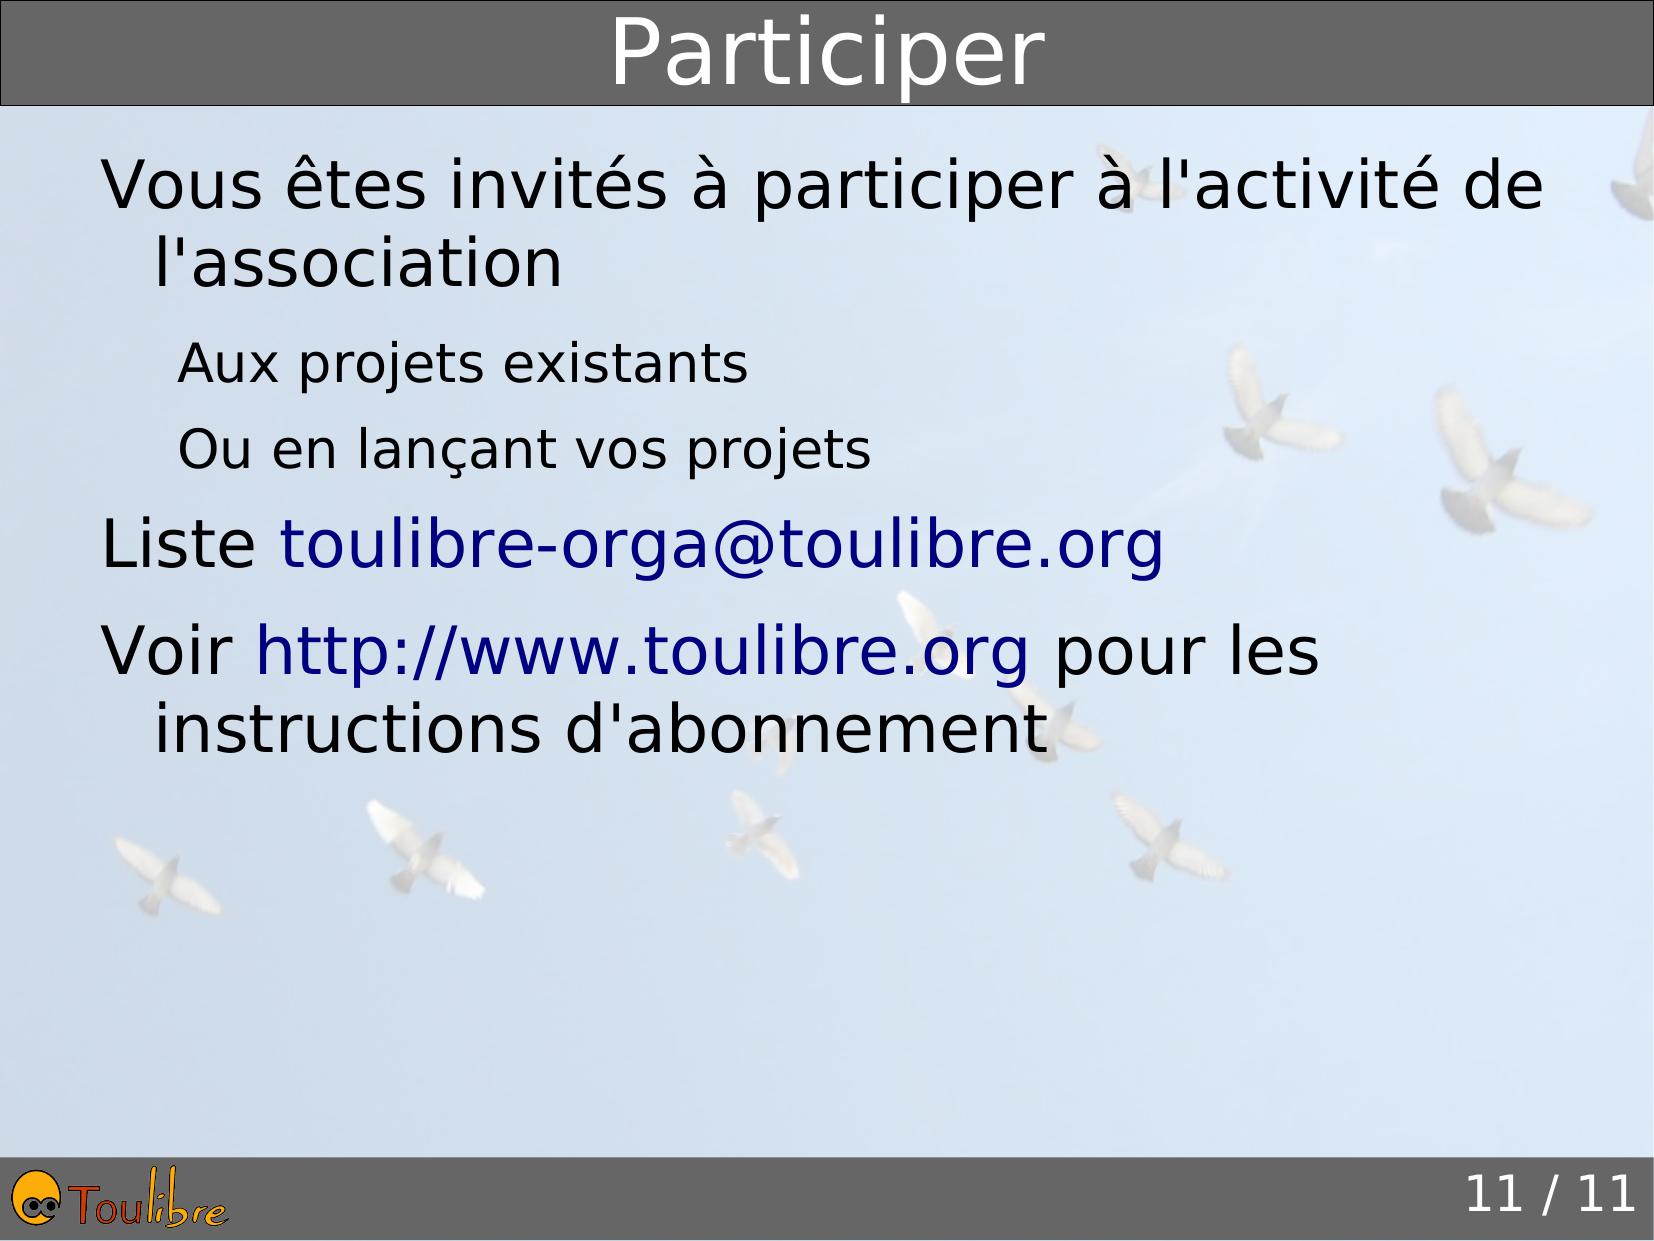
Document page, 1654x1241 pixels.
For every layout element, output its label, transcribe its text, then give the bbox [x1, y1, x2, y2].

list Vous êtes invités à participer à l'activité de l'association Aux projets existants Ou en lançant vos projets Liste toulibre-orga@toulibre.org Voir http://www.toulibre.org pour les instructions d'abonnement [82, 146, 1571, 1094]
picture [11, 1165, 229, 1228]
title Participer [0, 0, 1654, 107]
